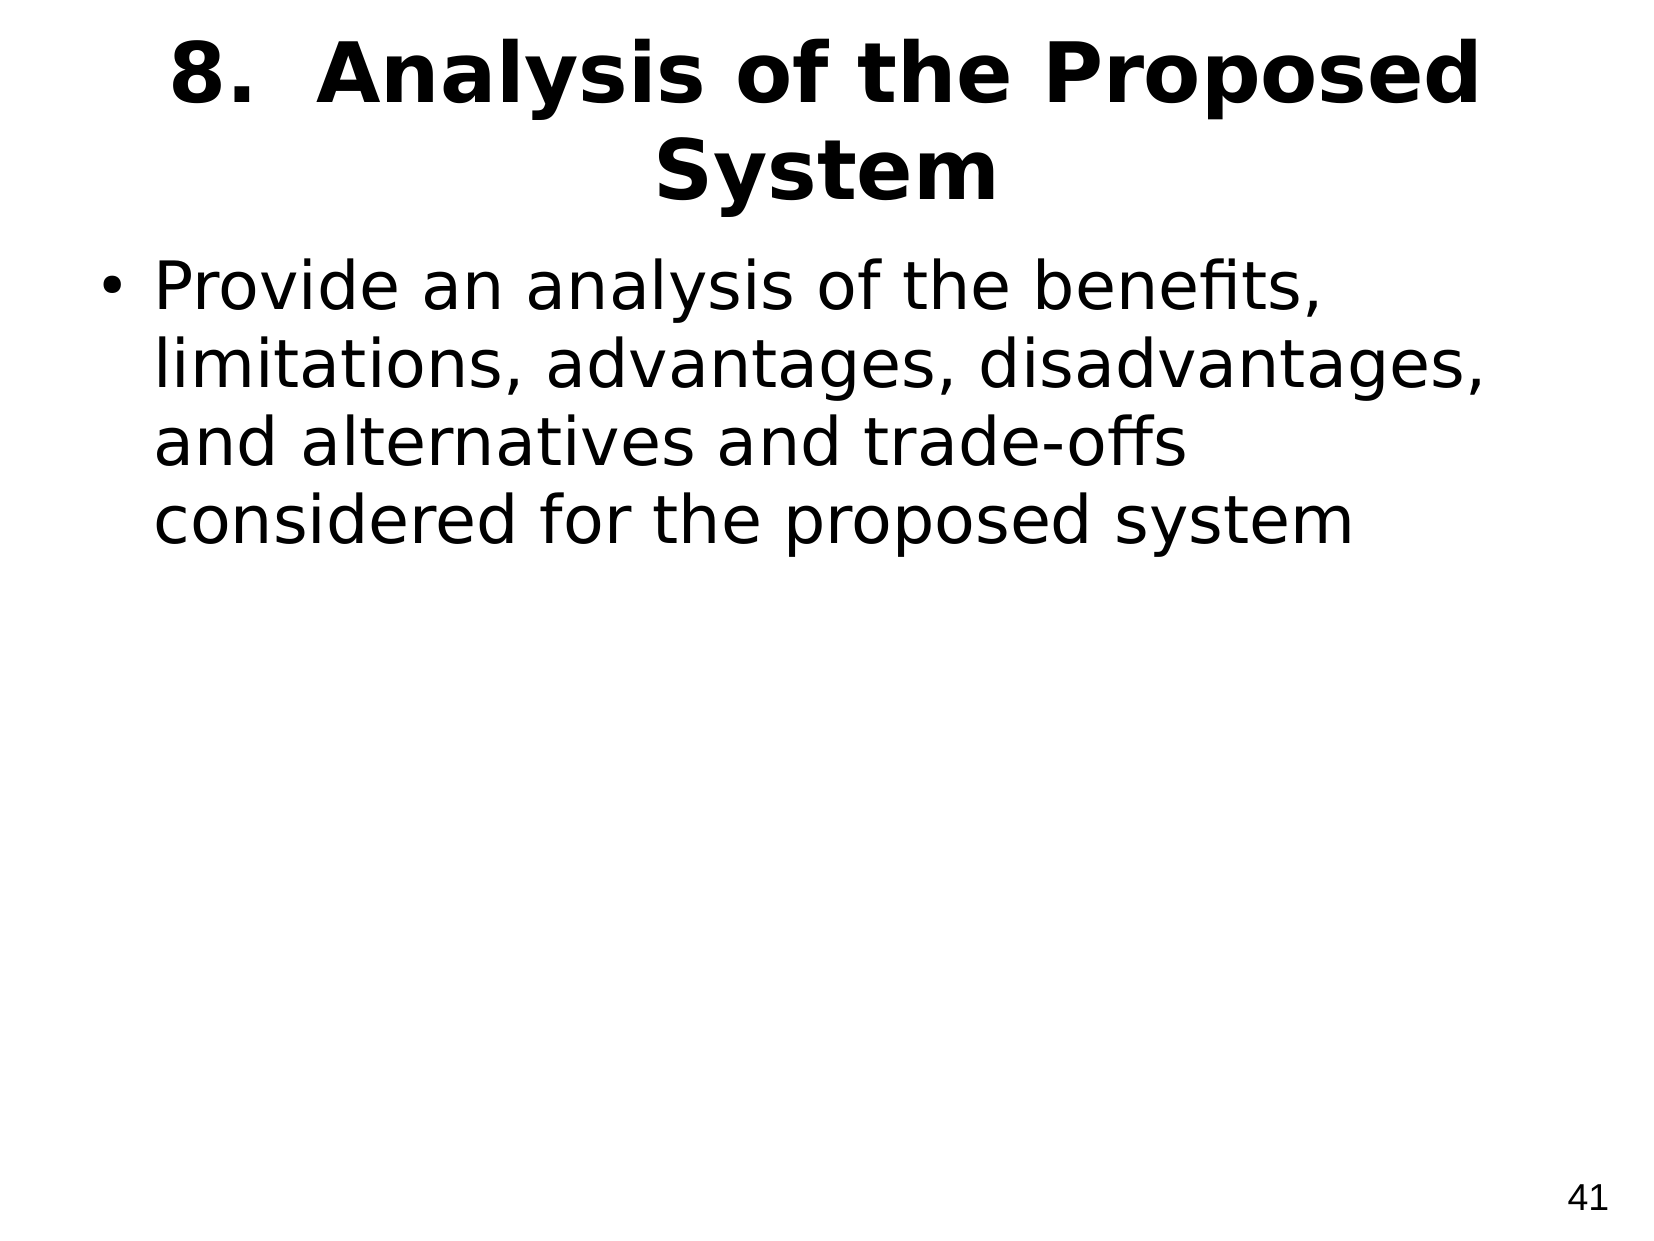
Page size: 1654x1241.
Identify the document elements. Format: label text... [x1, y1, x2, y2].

list Provide an analysis of the benefits, limitations, advantages, disadvantages, and alternatives and trade-offs considered for the proposed system [82, 248, 1538, 1186]
title 8. Analysis of the Proposed System [82, 25, 1571, 220]
